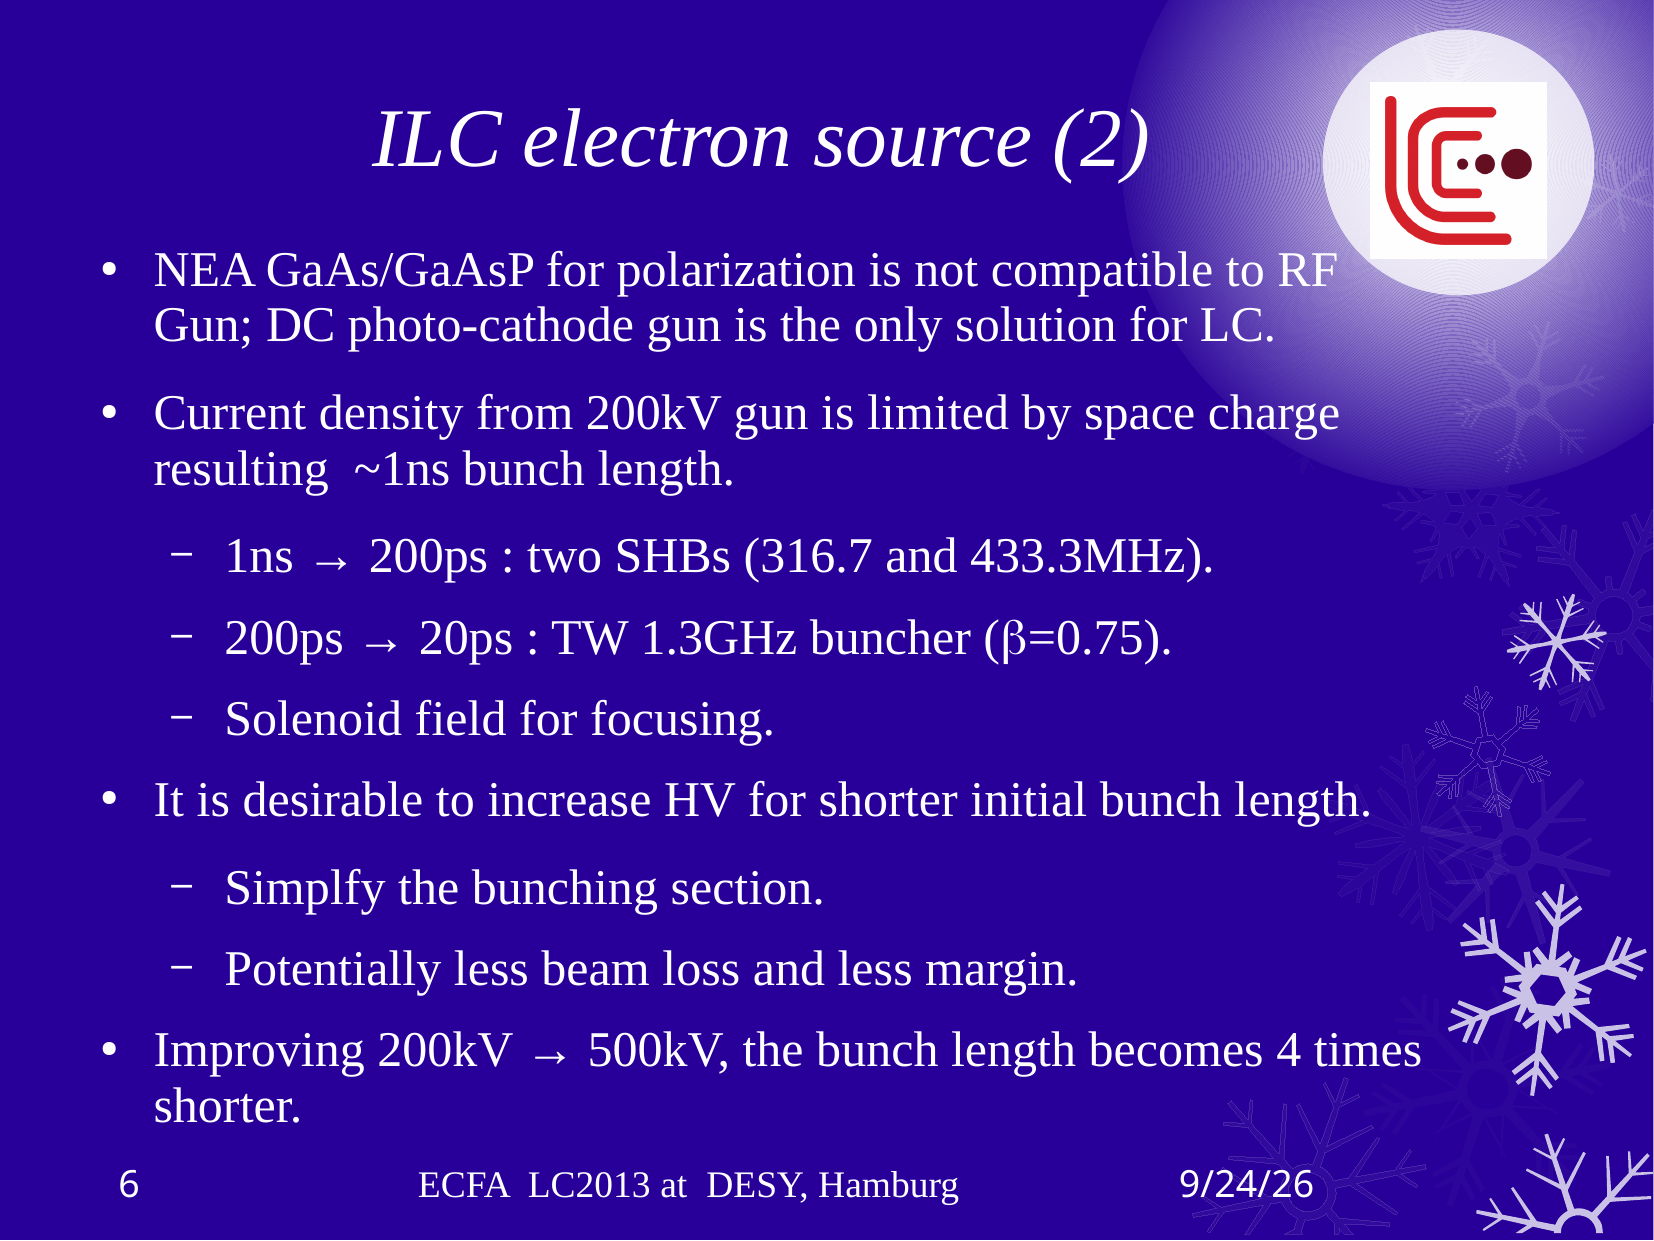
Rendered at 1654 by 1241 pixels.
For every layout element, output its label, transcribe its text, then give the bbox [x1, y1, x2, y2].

picture [1406, 82, 1547, 259]
list NEA GaAs/GaAsP for polarization is not compatible to RF Gun; DC photo-cathode gun is the only solution for LC. Current density from 200kV gun is limited by space charge resulting ~1ns bunch length. 1ns → 200ps : two SHBs (316.7 and 433.3MHz). 200ps → 20ps : TW 1.3GHz buncher (b=0.75). Solenoid field for focusing. It is desirable to increase HV for shorter initial bunch length. Simplfy the bunching section. Potentially less beam loss and less margin. Improving 200kV → 500kV, the bunch length becomes 4 times shorter. [82, 242, 1441, 1151]
title ILC electron source (2) [118, 5, 1406, 242]
